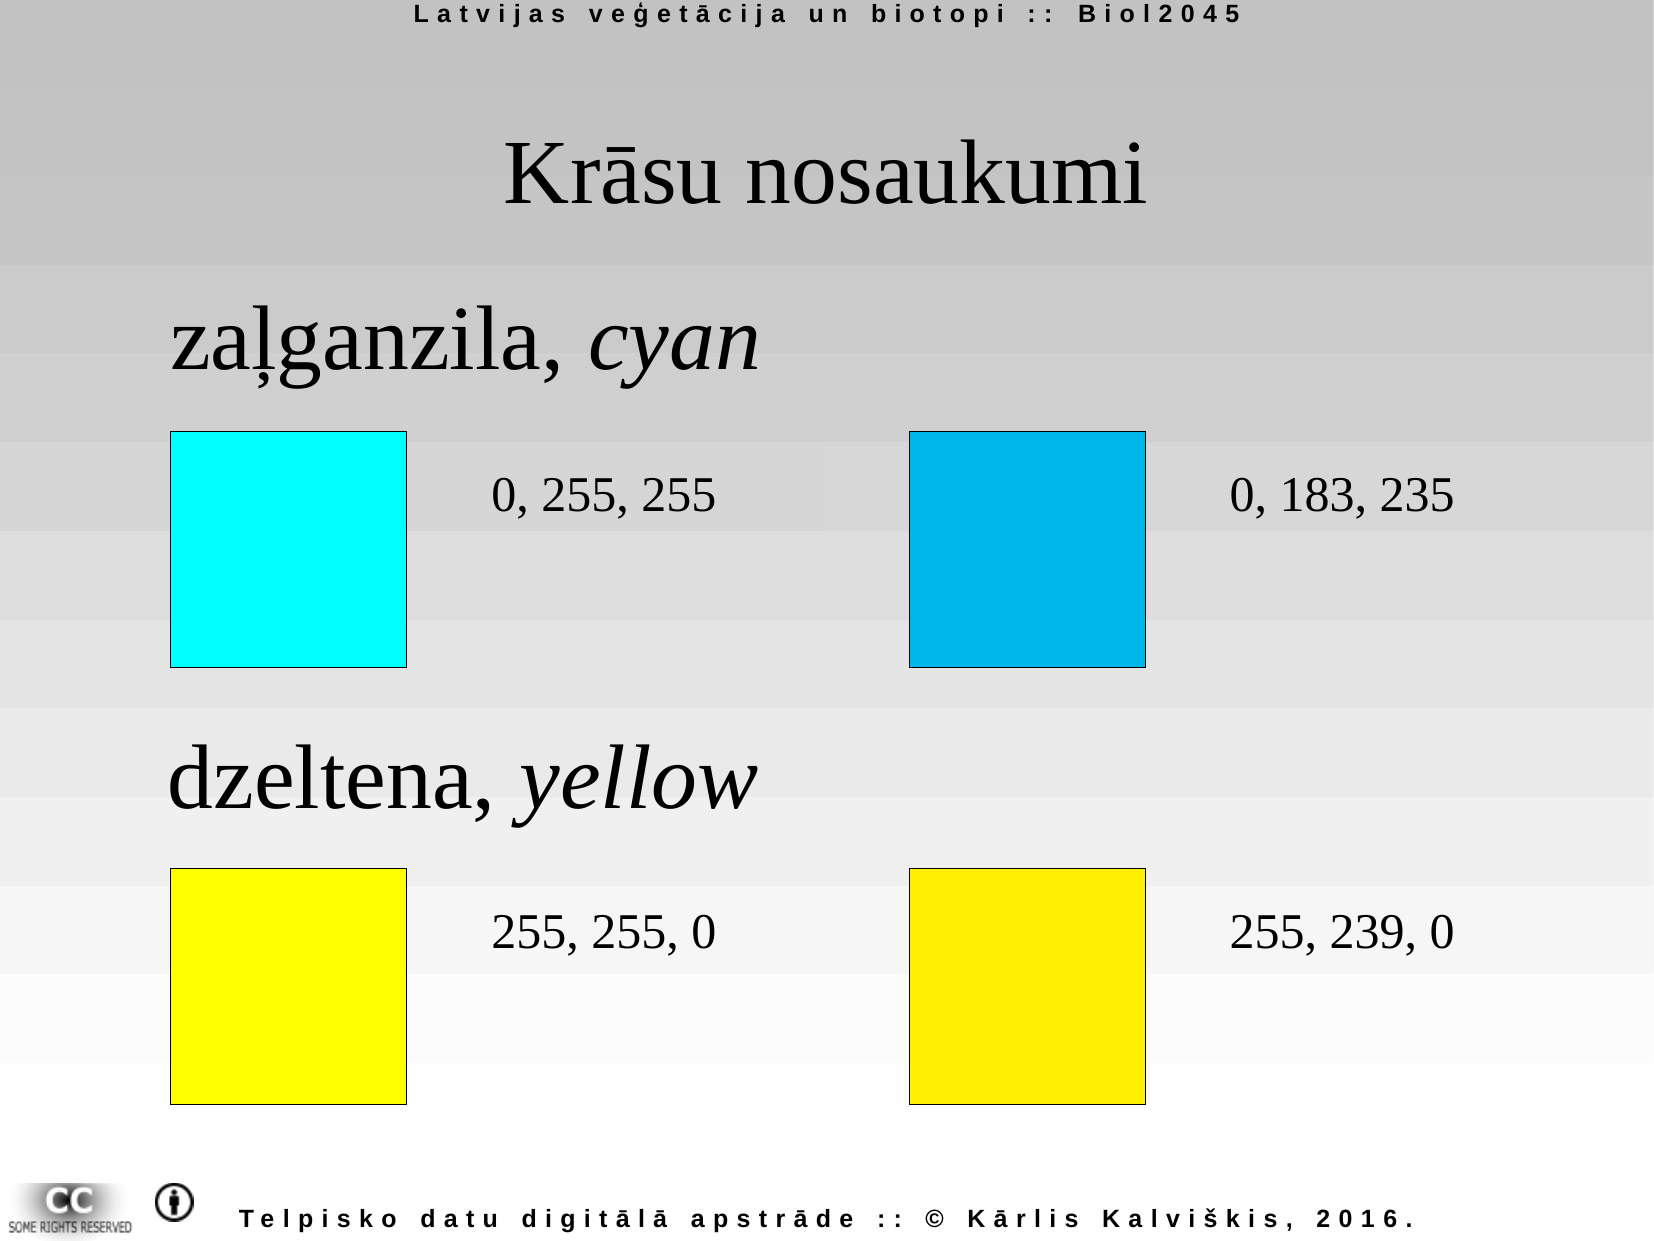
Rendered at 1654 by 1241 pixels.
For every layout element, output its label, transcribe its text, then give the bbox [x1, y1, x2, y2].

text_box zaļganzila, cyan [170, 287, 768, 389]
text_box [909, 868, 1146, 1105]
picture [0, 0, 1654, 1241]
title Krāsu nosaukumi [29, 49, 1625, 296]
text_box 0, 183, 235 [1229, 466, 1455, 522]
text_box dzeltena, yellow [167, 724, 760, 830]
text_box 0, 255, 255 [491, 466, 717, 522]
text_box [170, 868, 407, 1105]
text_box 255, 239, 0 [1229, 904, 1455, 960]
text_box 255, 255, 0 [491, 904, 717, 960]
text_box [909, 431, 1146, 668]
text_box [170, 431, 407, 668]
